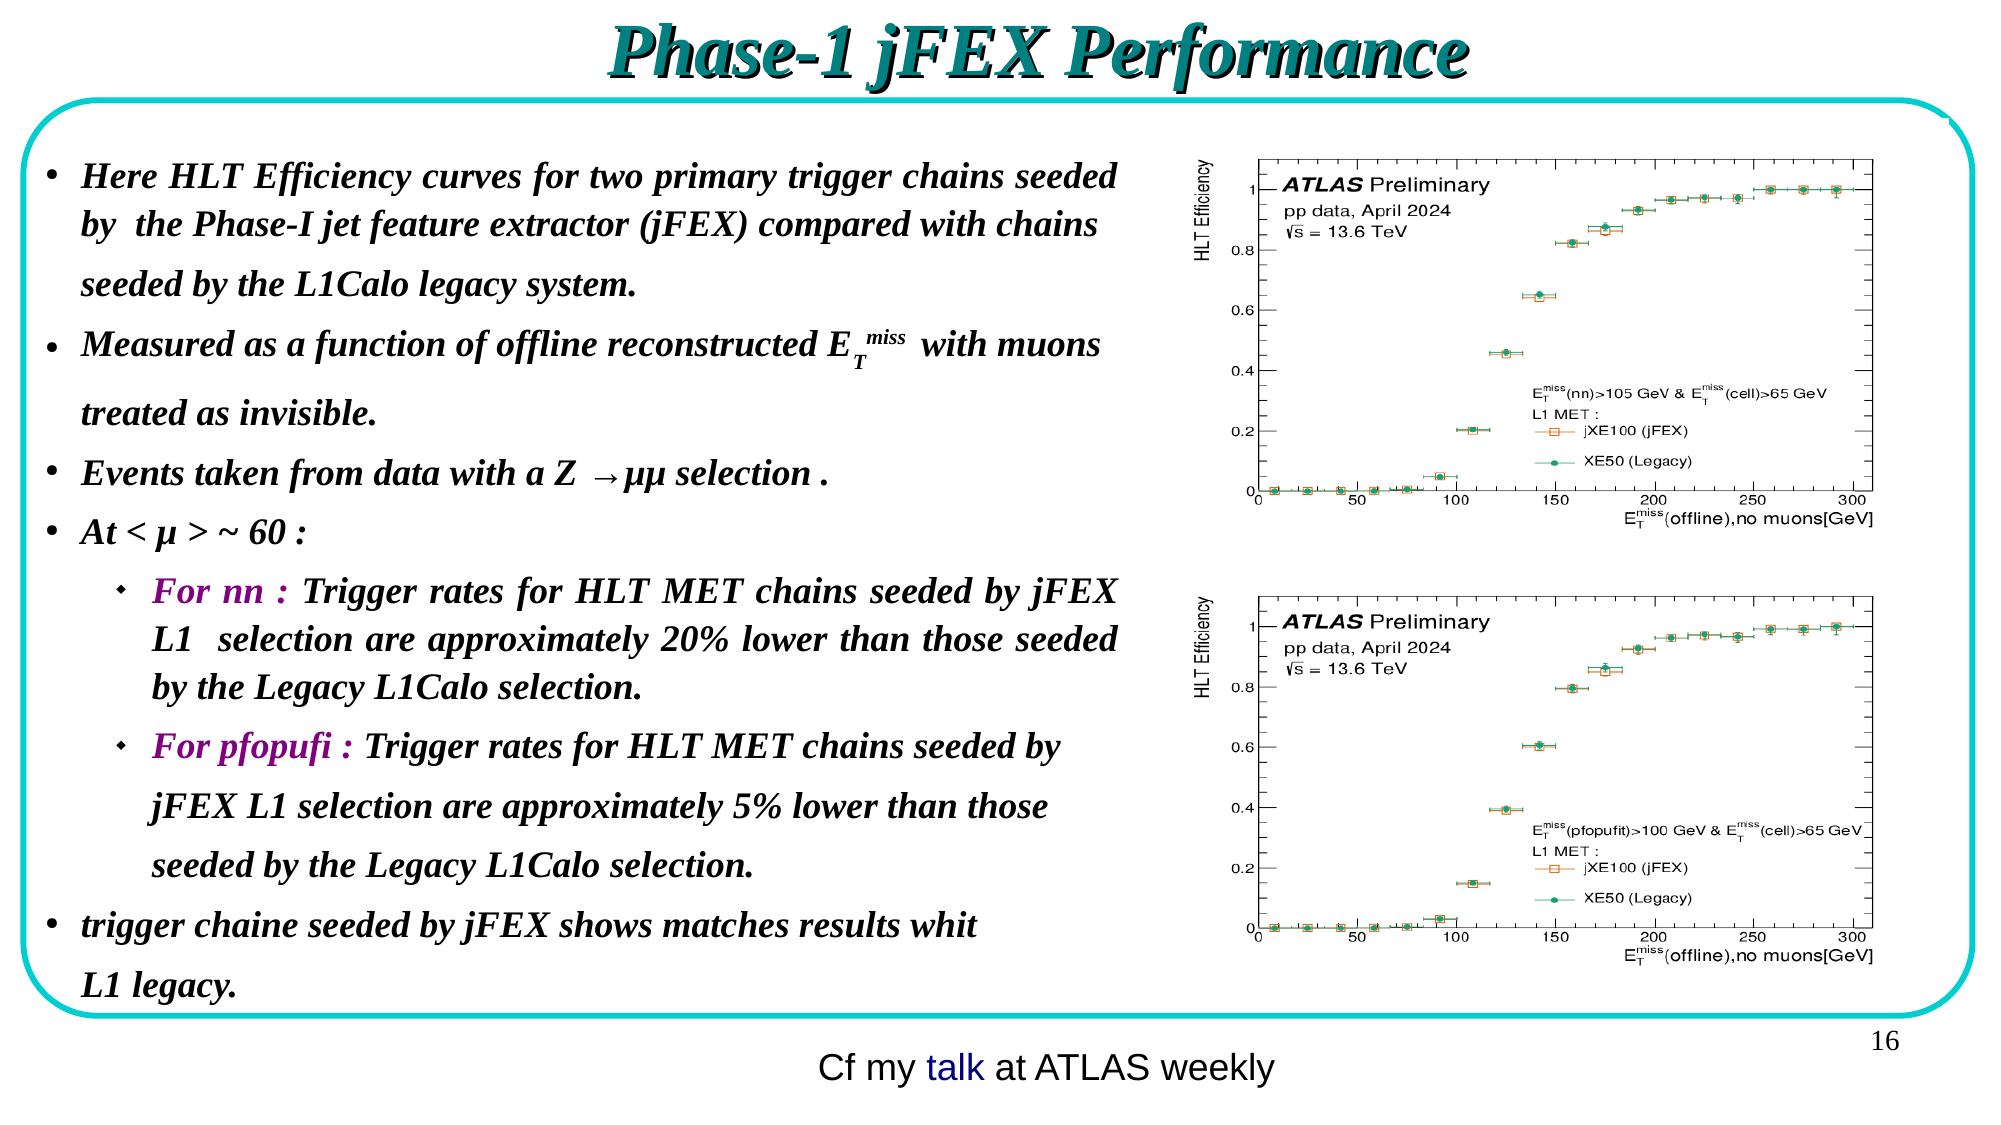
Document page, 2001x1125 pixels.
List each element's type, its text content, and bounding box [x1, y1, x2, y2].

picture [1181, 555, 1949, 969]
text_box [164, 981, 171, 995]
text_box Cf my talk at ATLAS weekly [803, 1039, 1605, 1111]
title Phase-1 jFEX Performance [566, 0, 1510, 101]
text_box [220, 981, 226, 991]
text_box Here HLT Efficiency curves for two primary trigger chains seeded by the Phase-I jet feature extractor (jFEX) compared with chains seeded by the L1Calo legacy system. Measured as a function of offline reconstructed ETmiss with muons treated as invisible. Events taken from data with a Z →μμ selection . At < μ > ~ 60 : For nn : Trigger rates for HLT MET chains seeded by jFEX L1 selection are approximately 20% lower than those seeded by the Legacy L1Calo selection. For pfopufi : Trigger rates for HLT MET chains seeded by jFEX L1 selection are approximately 5% lower than those seeded by the Legacy L1Calo selection. trigger chaine seeded by jFEX shows matches results whit L1 legacy. [30, 141, 1134, 981]
text_box [31, 100, 1973, 1016]
picture [1181, 118, 1949, 532]
text_box [182, 981, 189, 995]
text_box [23, 143, 30, 973]
